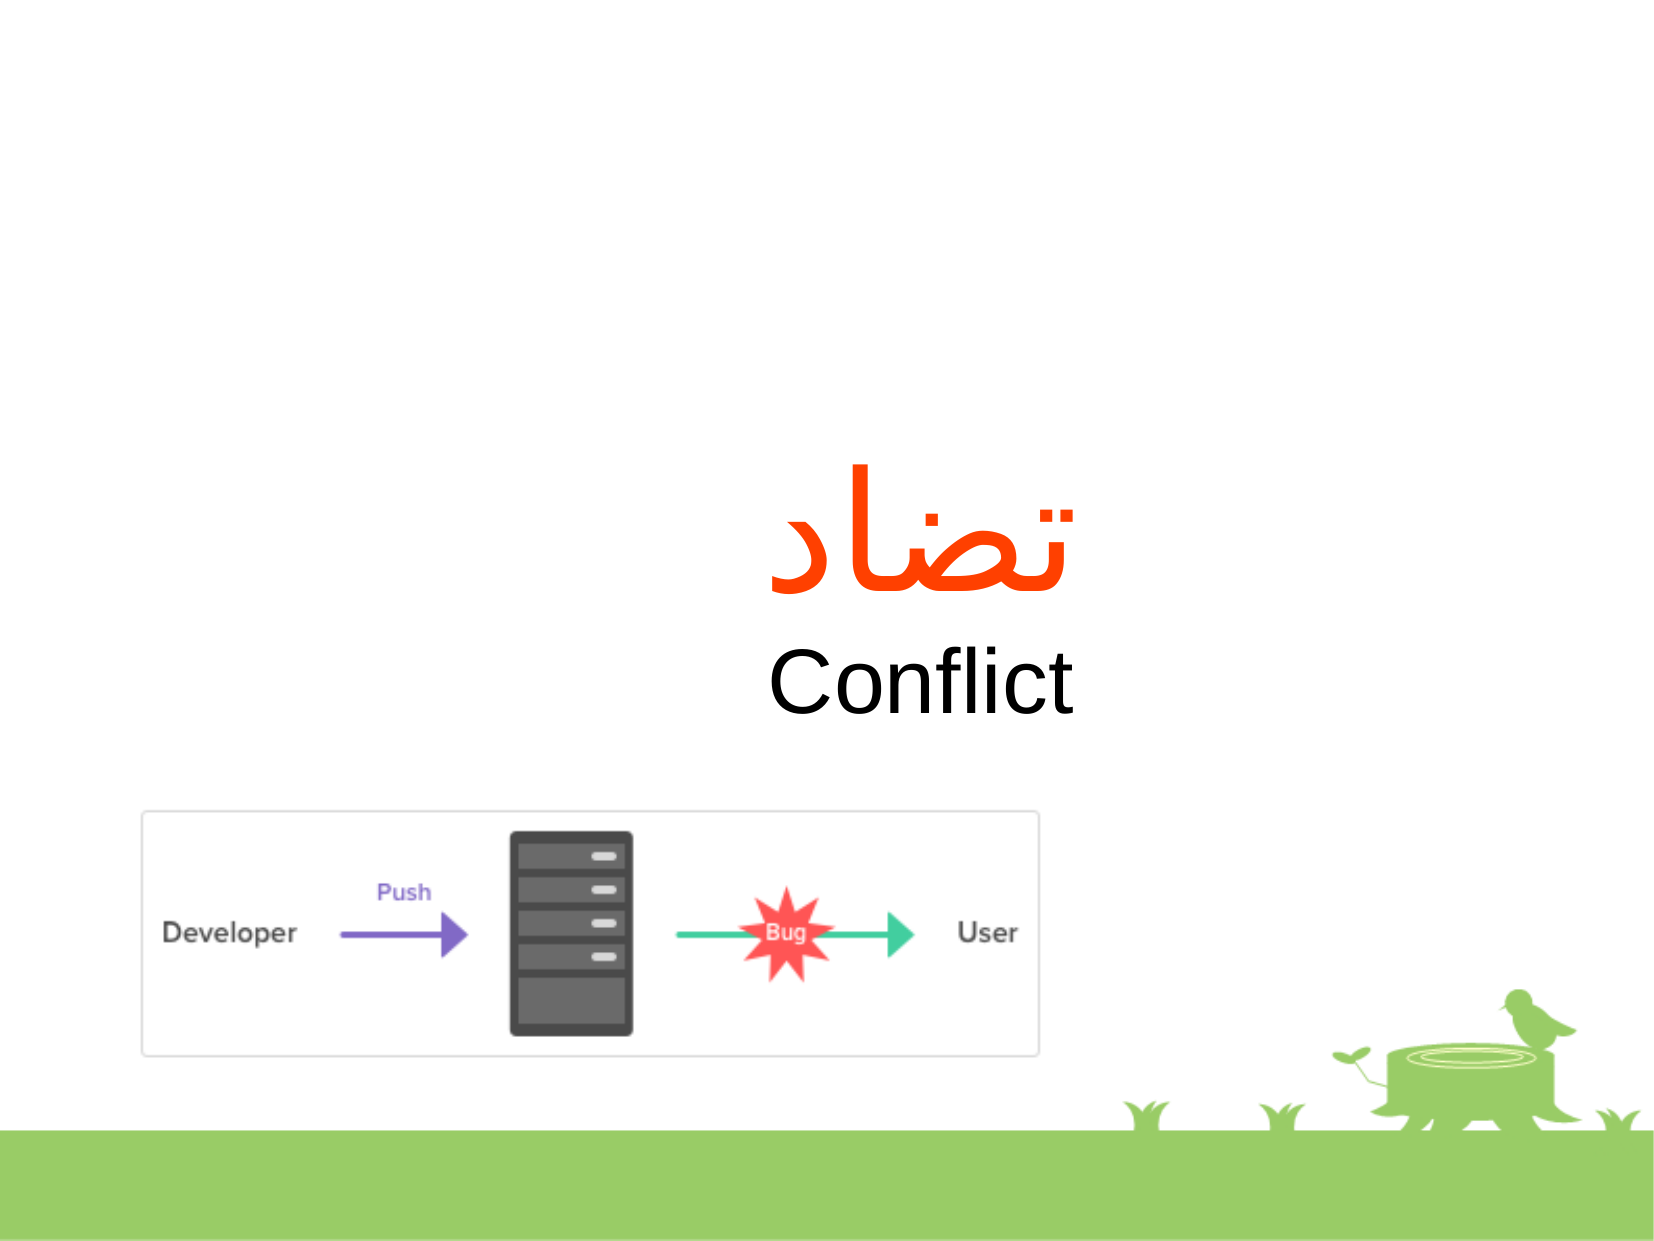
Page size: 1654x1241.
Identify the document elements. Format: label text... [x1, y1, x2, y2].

title تضاد Conflict [176, 420, 1654, 750]
picture [0, 0, 1654, 1241]
